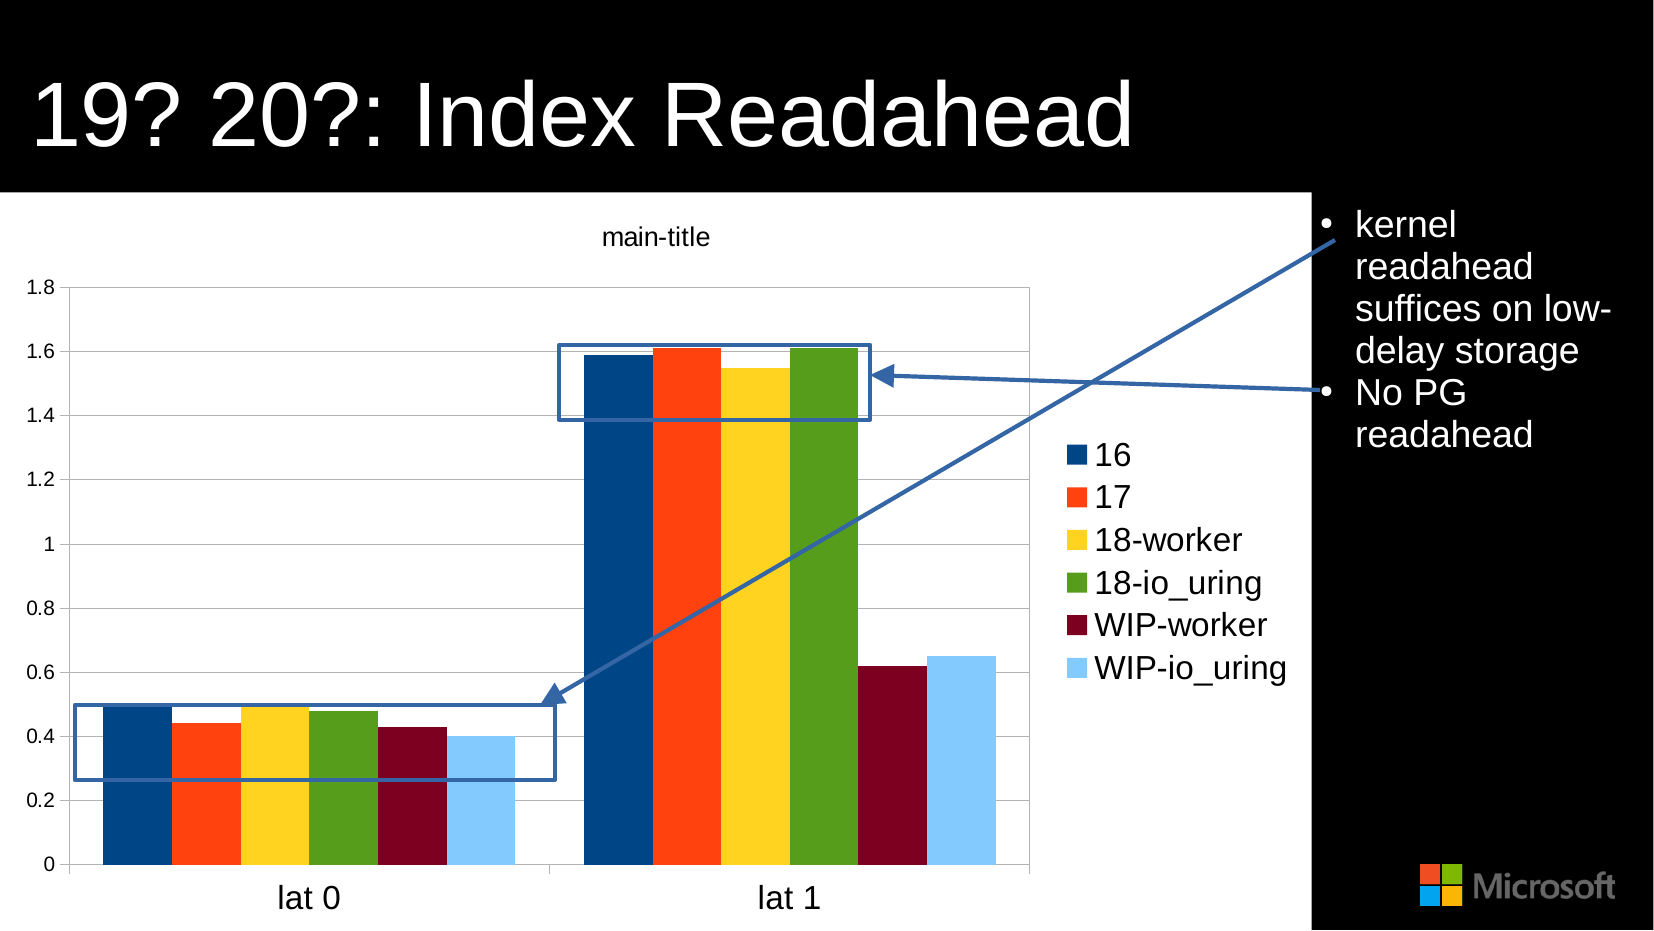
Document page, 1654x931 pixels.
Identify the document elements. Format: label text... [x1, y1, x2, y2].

title 19? 20?: Index Readahead [30, 37, 1621, 193]
picture [1420, 864, 1615, 906]
chart [1102, 261, 1305, 387]
chart [77, 707, 553, 778]
chart [0, 192, 1312, 931]
chart [561, 347, 868, 418]
text_box kernel readahead suffices on low-delay storage No PG readahead [1305, 196, 1654, 841]
